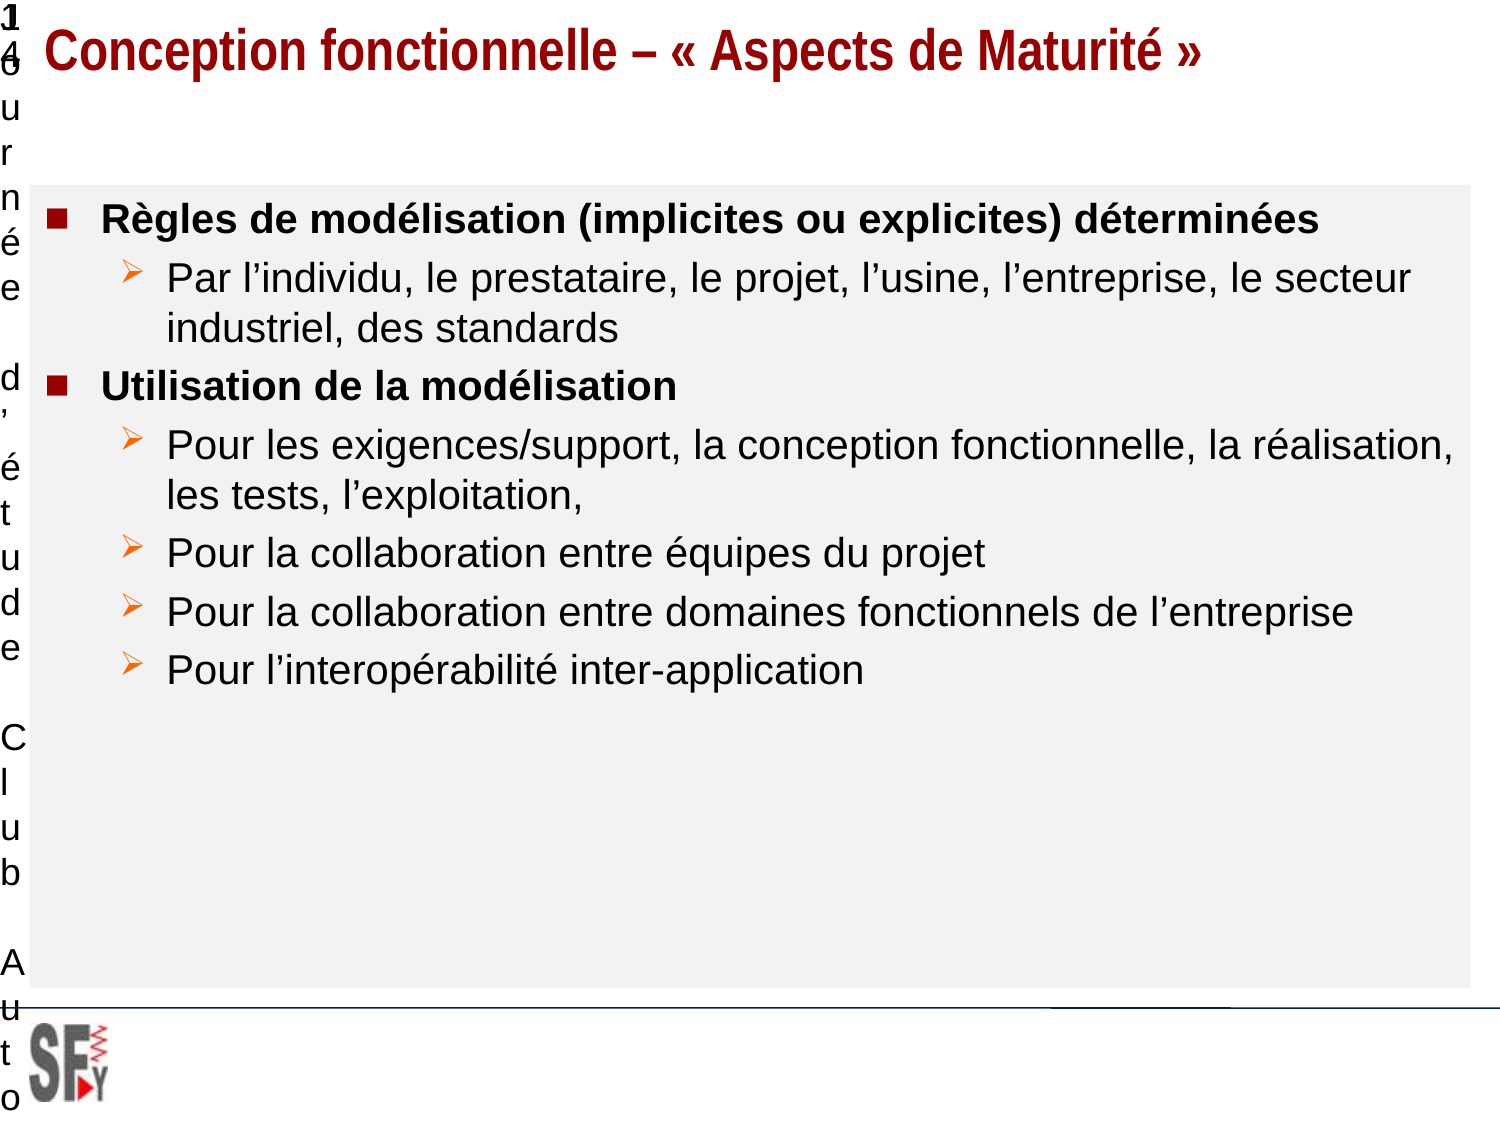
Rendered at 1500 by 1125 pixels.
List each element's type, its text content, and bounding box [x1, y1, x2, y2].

title Conception fonctionnelle – « Aspects de Maturité » [29, 12, 1471, 138]
list Règles de modélisation (implicites ou explicites) déterminées Par l’individu, le prestataire, le projet, l’usine, l’entreprise, le secteur industriel, des standards Utilisation de la modélisation Pour les exigences/support, la conception fonctionnelle, la réalisation, les tests, l’exploitation, Pour la collaboration entre équipes du projet Pour la collaboration entre domaines fonctionnels de l’entreprise Pour l’interopérabilité inter-application [29, 184, 1471, 988]
picture [29, 1023, 108, 1102]
